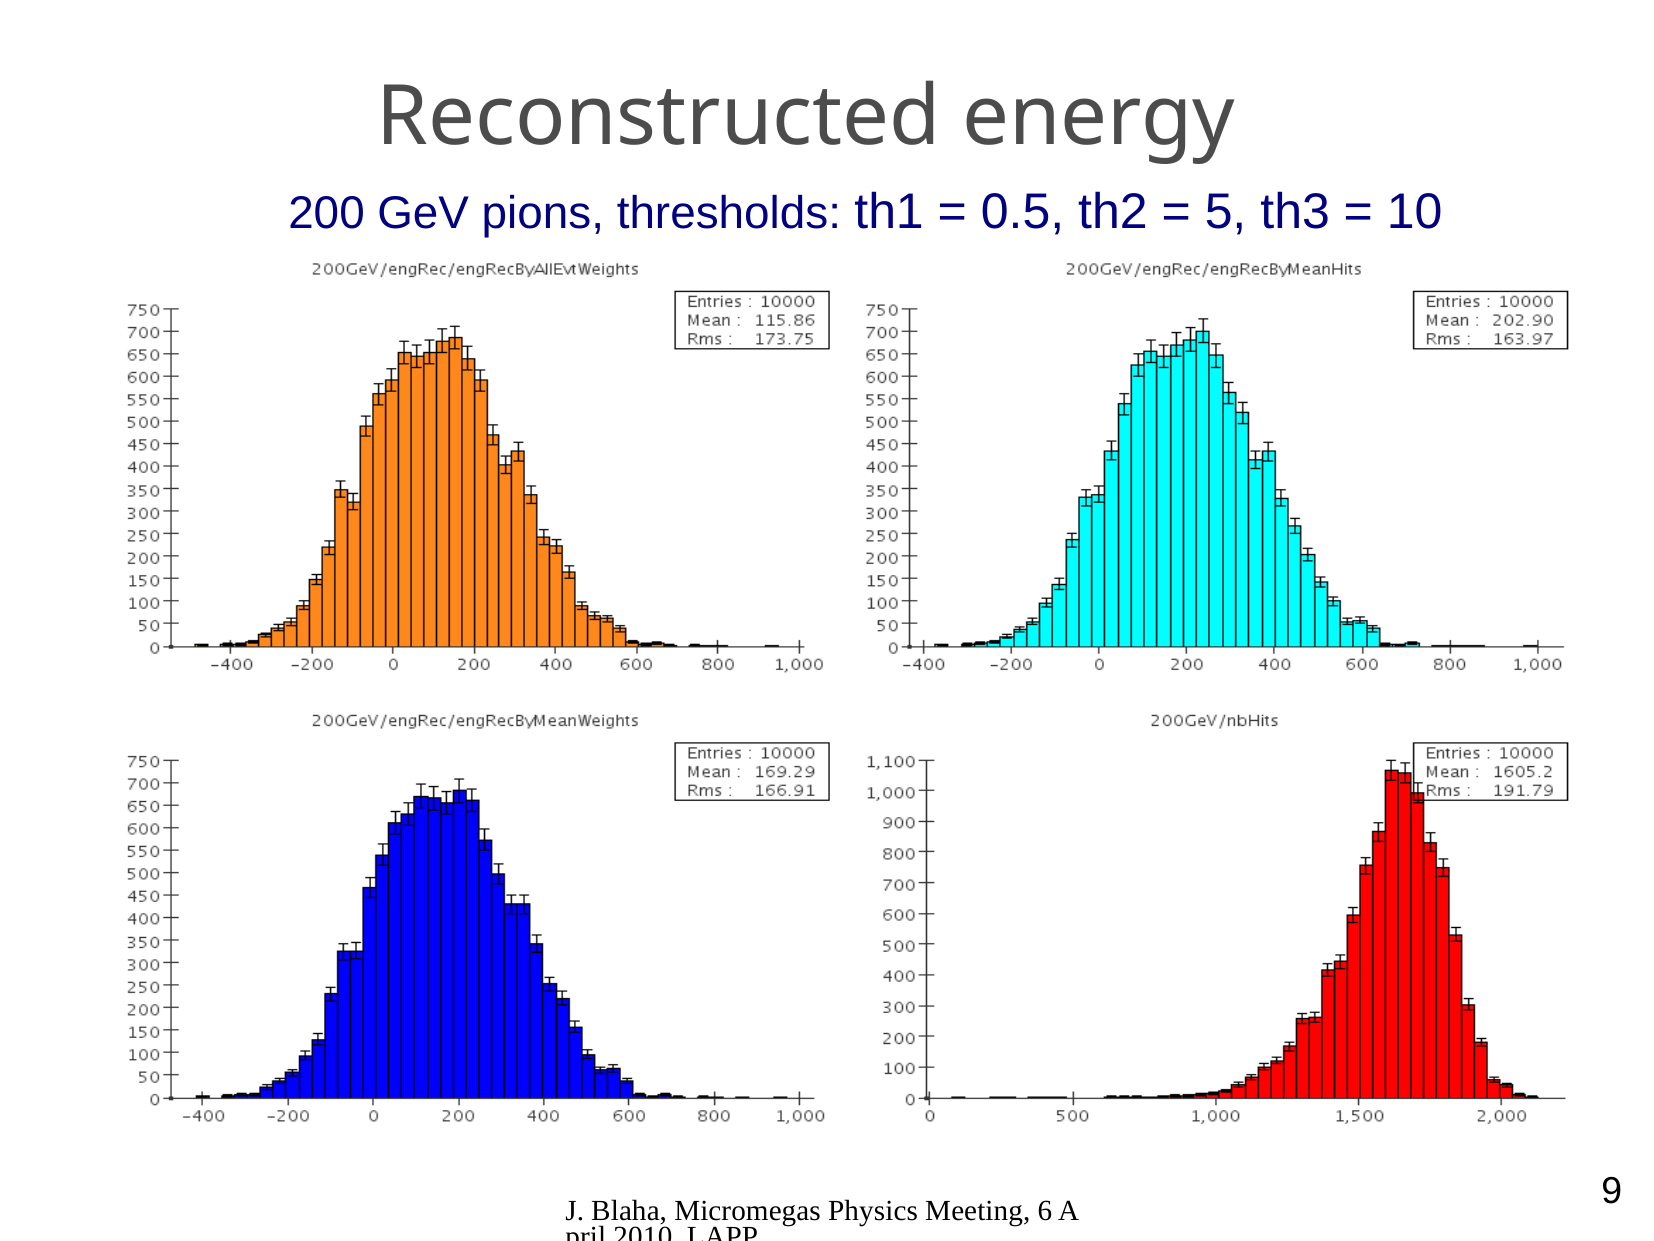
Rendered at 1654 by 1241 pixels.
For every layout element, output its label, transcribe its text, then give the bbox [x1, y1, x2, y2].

picture [107, 246, 1584, 1149]
title Reconstructed energy [0, 18, 1634, 208]
text_box 200 GeV pions, thresholds: th1 = 0.5, th2 = 5, th3 = 10 [273, 175, 1502, 246]
text_box 9 [1586, 1161, 1638, 1219]
